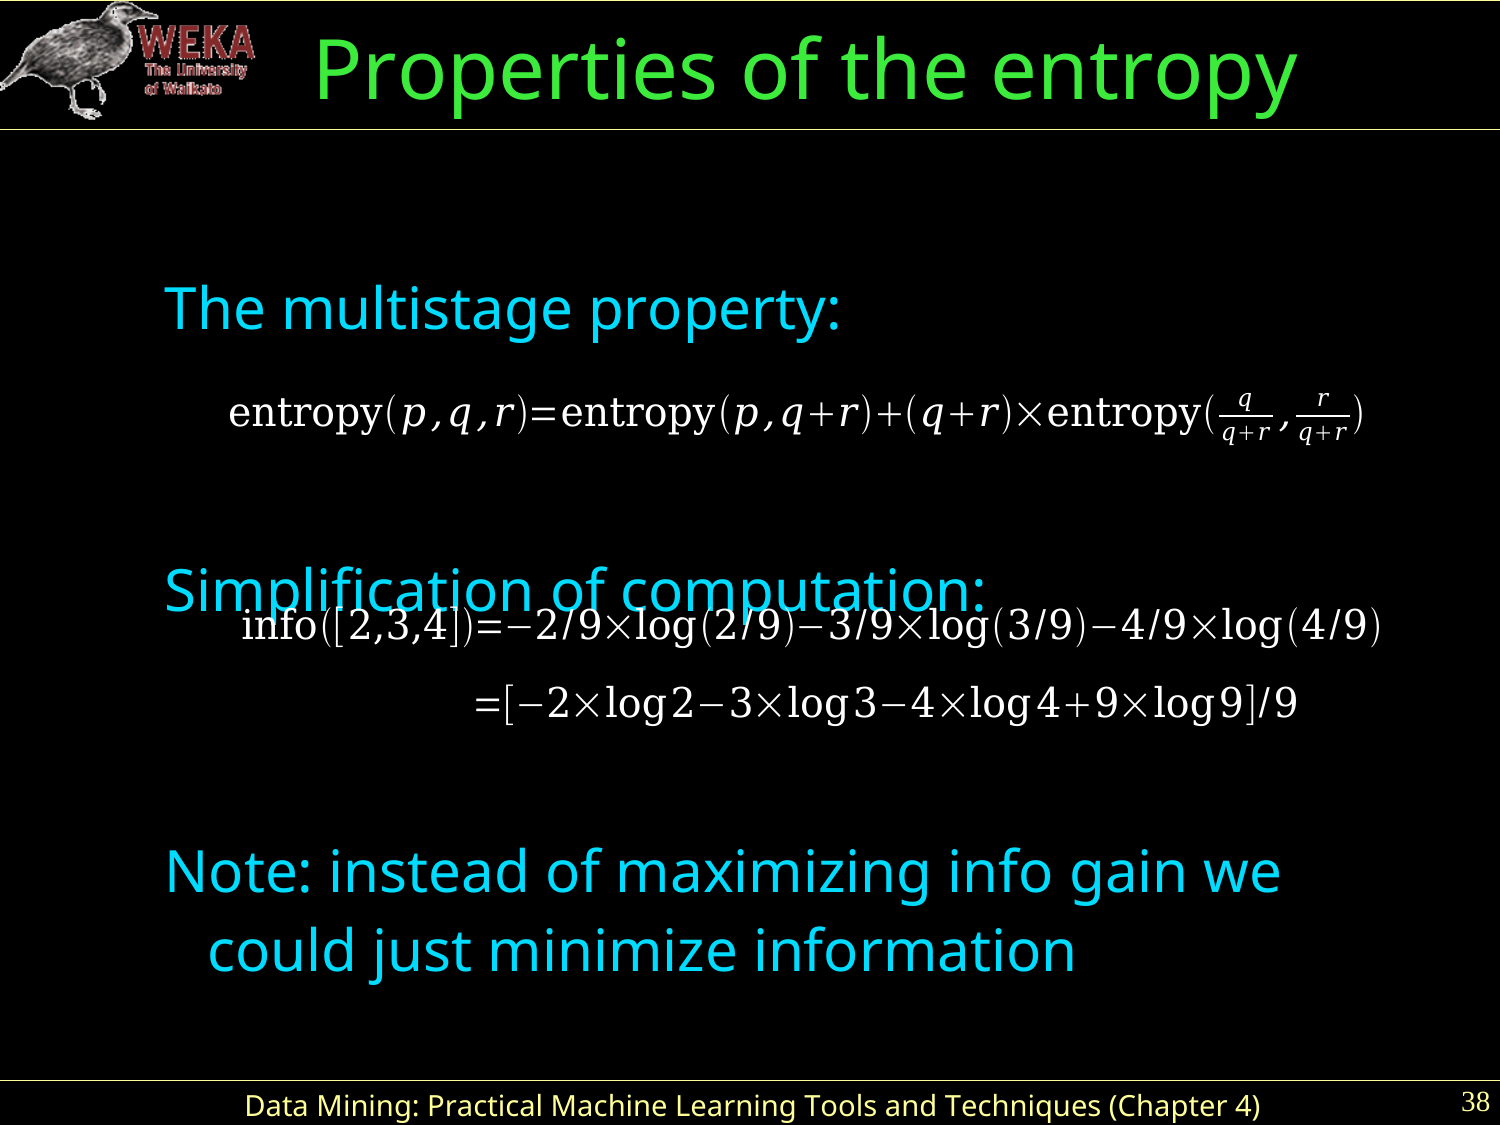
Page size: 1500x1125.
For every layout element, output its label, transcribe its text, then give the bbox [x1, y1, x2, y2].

picture [0, 1, 266, 129]
text_box The multistage property: Simplification of computation: Note: instead of maximizing info gain we could just minimize information [149, 260, 1388, 936]
chart [461, 679, 1304, 728]
title Properties of the entropy [297, 0, 1500, 148]
chart [235, 601, 1388, 650]
chart [222, 383, 1371, 446]
